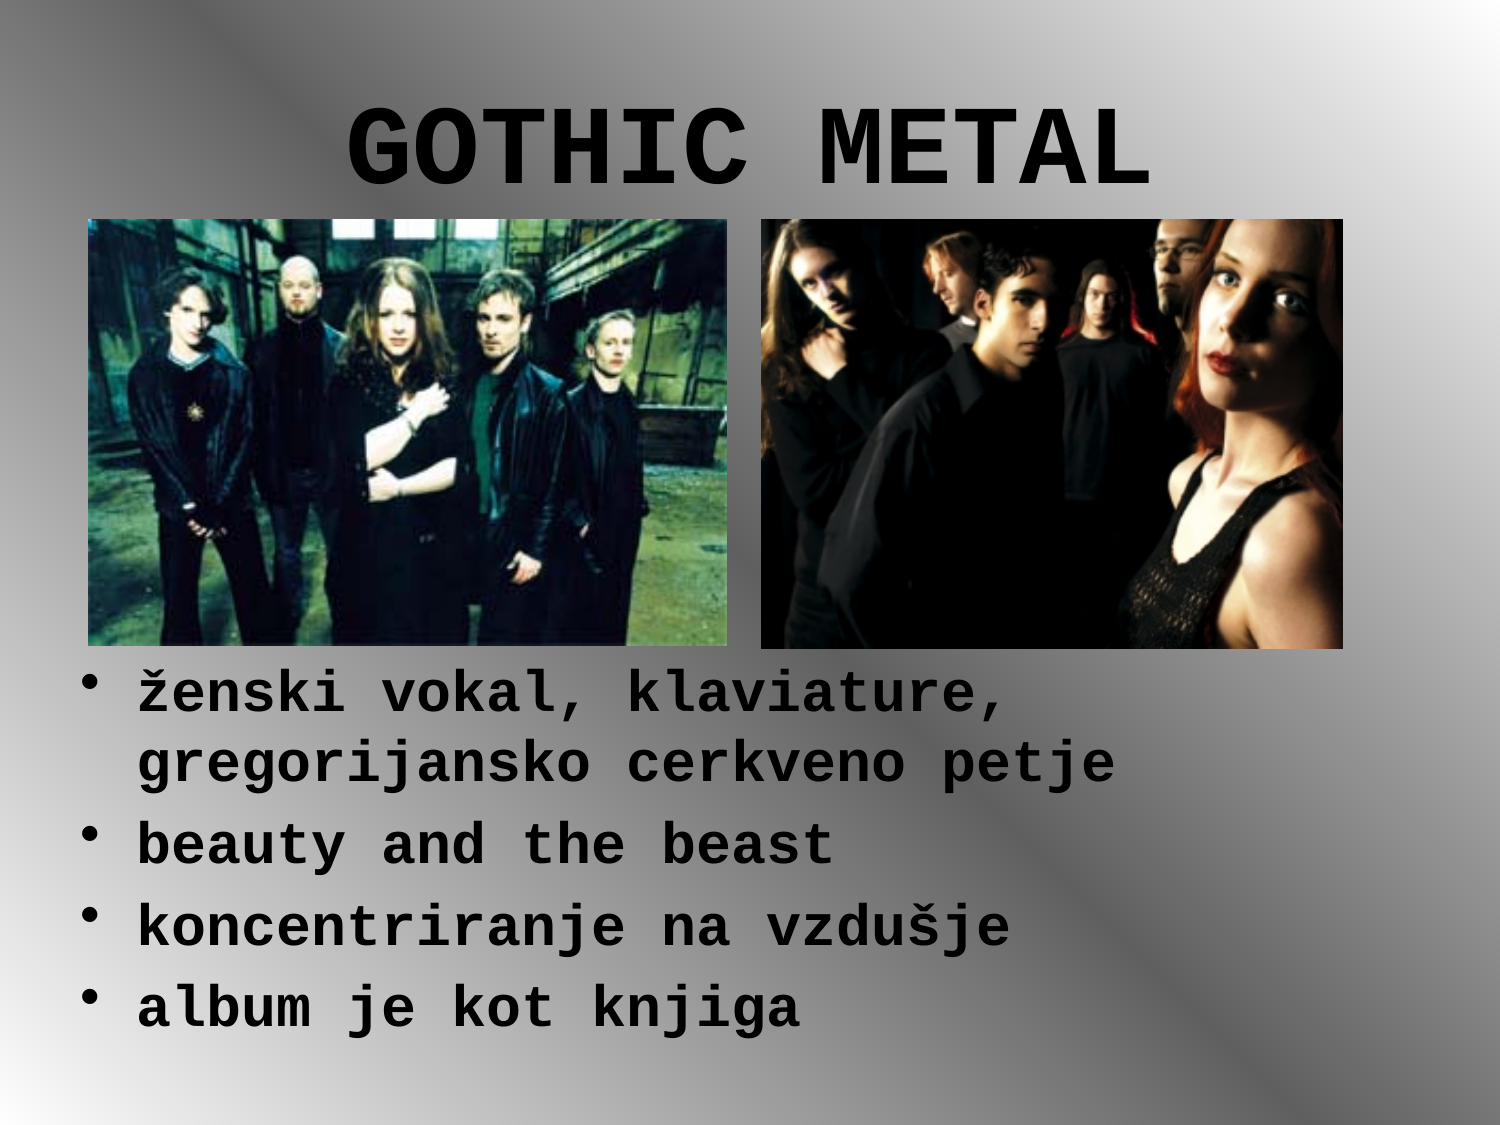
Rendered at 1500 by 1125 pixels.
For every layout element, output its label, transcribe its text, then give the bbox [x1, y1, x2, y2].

list ženski vokal, klaviature, gregorijansko cerkveno petje beauty and the beast koncentriranje na vzdušje album je kot knjiga [64, 646, 1425, 1059]
picture [88, 219, 727, 646]
picture [761, 219, 1343, 649]
title GOTHIC METAL [75, 45, 1425, 233]
